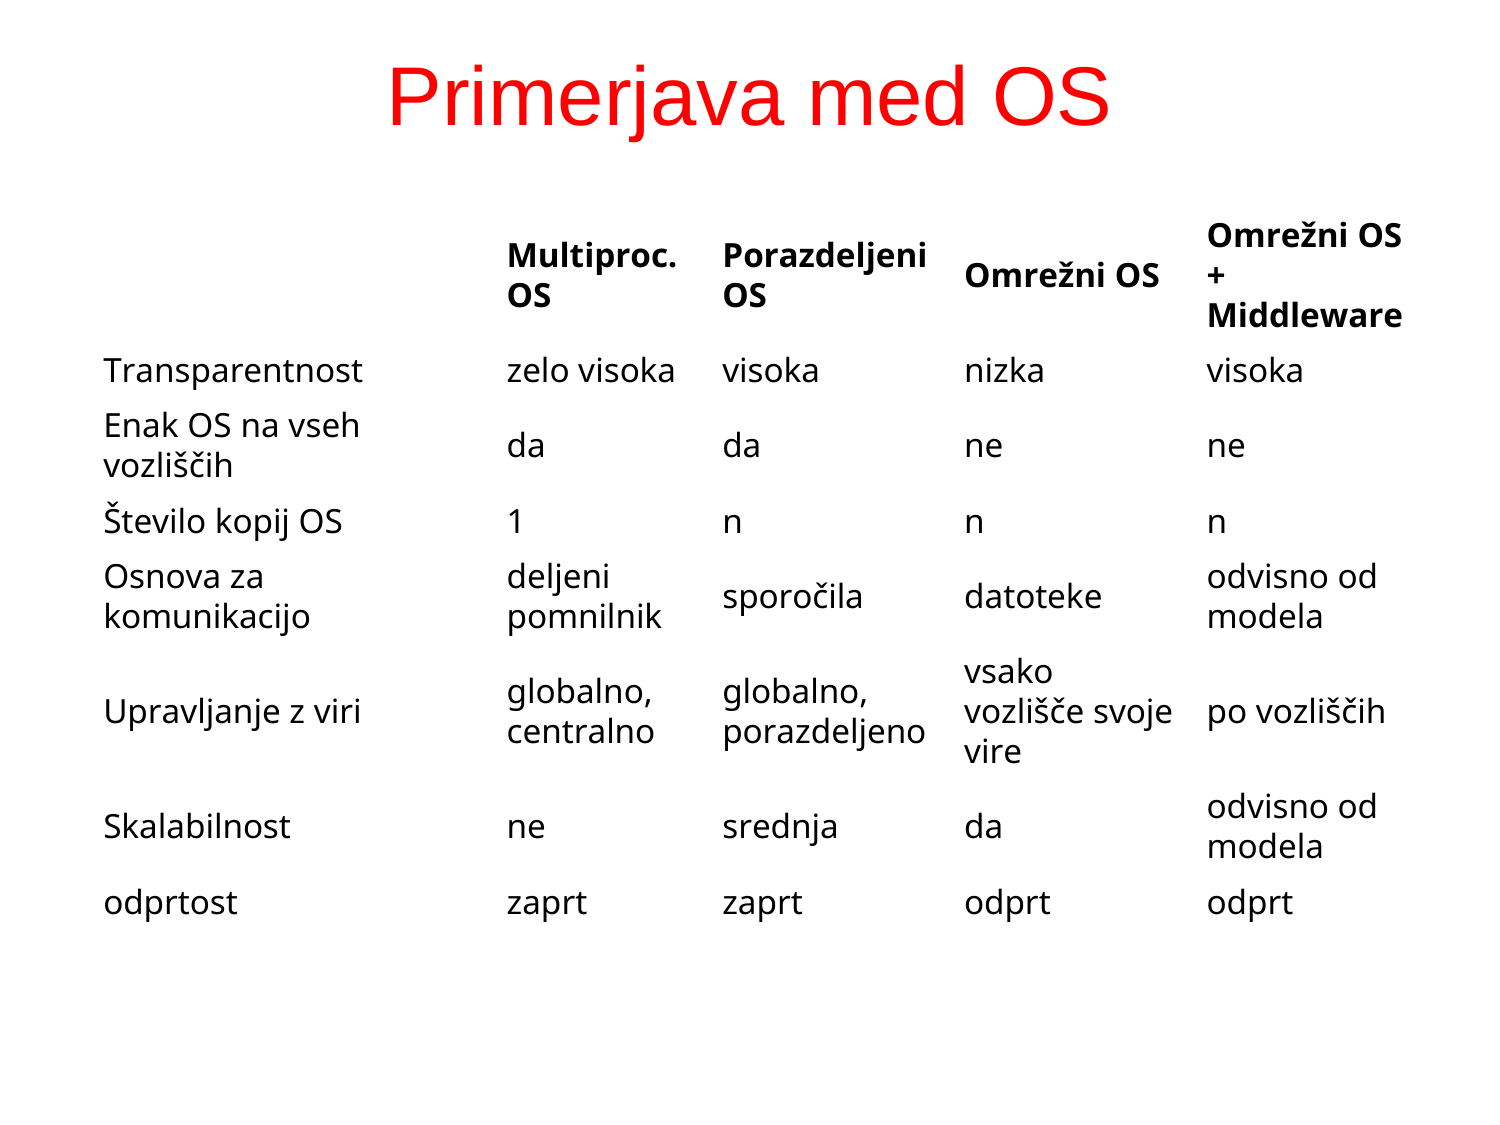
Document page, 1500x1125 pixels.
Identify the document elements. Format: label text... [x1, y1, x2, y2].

table_header [89, 206, 492, 341]
table_cell po vozliščih [1192, 643, 1440, 778]
table_cell odprt [949, 873, 1192, 928]
table_cell n [708, 492, 949, 547]
table_cell sporočila [708, 547, 949, 643]
table_cell ne [1192, 397, 1440, 492]
table_cell Transparentnost [89, 341, 492, 397]
table_cell zelo visoka [492, 341, 708, 397]
table_cell visoka [1192, 341, 1440, 397]
table_cell da [949, 778, 1192, 873]
table_cell deljeni pomnilnik [492, 547, 708, 643]
table_cell nizka [949, 341, 1192, 397]
table_cell da [708, 397, 949, 492]
table_cell globalno, porazdeljeno [708, 643, 949, 778]
table_cell odvisno od modela [1192, 547, 1440, 643]
table_cell zaprt [492, 873, 708, 928]
table_cell n [949, 492, 1192, 547]
table_cell da [492, 397, 708, 492]
table_cell Osnova za komunikacijo [89, 547, 492, 643]
table_cell Upravljanje z viri [89, 643, 492, 778]
table_header Porazdeljeni OS [708, 206, 949, 341]
table_cell ne [492, 778, 708, 873]
table_cell ne [949, 397, 1192, 492]
table_cell Skalabilnost [89, 778, 492, 873]
table_header Omrežni OS + Middleware [1192, 206, 1440, 341]
table_cell odprt [1192, 873, 1440, 928]
table_cell n [1192, 492, 1440, 547]
table_cell odprtost [89, 873, 492, 928]
table_cell zaprt [708, 873, 949, 928]
title Primerjava med OS [0, 23, 1500, 161]
table_header Omrežni OS [949, 206, 1192, 341]
table_cell 1 [492, 492, 708, 547]
table_cell Enak OS na vseh vozliščih [89, 397, 492, 492]
table_cell datoteke [949, 547, 1192, 643]
table_cell srednja [708, 778, 949, 873]
table_cell visoka [708, 341, 949, 397]
table_cell vsako vozlišče svoje vire [949, 643, 1192, 778]
table_cell globalno, centralno [492, 643, 708, 778]
table_header Multiproc. OS [492, 206, 708, 341]
table_cell Število kopij OS [89, 492, 492, 547]
table_cell odvisno od modela [1192, 778, 1440, 873]
